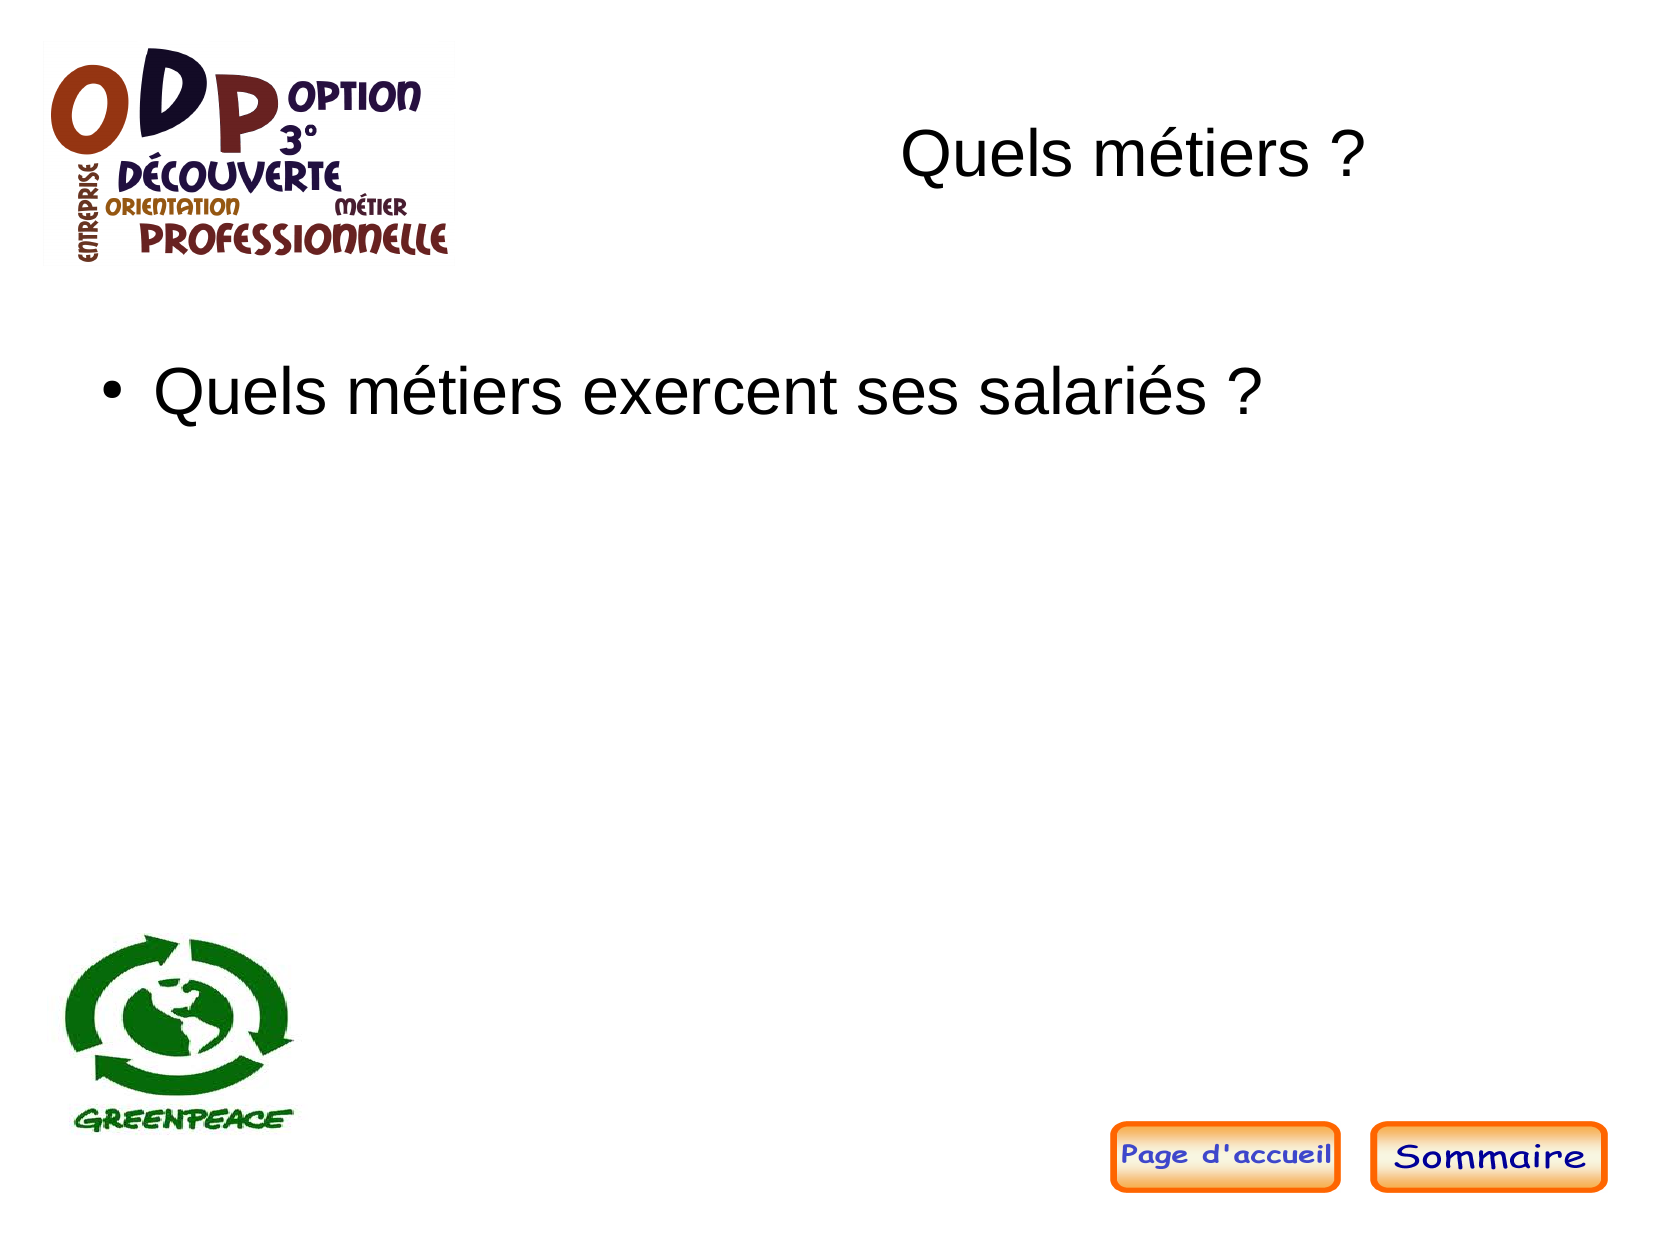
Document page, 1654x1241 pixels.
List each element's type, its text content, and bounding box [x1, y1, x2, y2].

list Quels métiers exercent ses salariés ? [82, 354, 1571, 1109]
picture [1370, 1121, 1608, 1193]
title Quels métiers ? [637, 49, 1630, 257]
picture [47, 933, 308, 1193]
picture [1110, 1121, 1341, 1193]
picture [43, 41, 455, 266]
